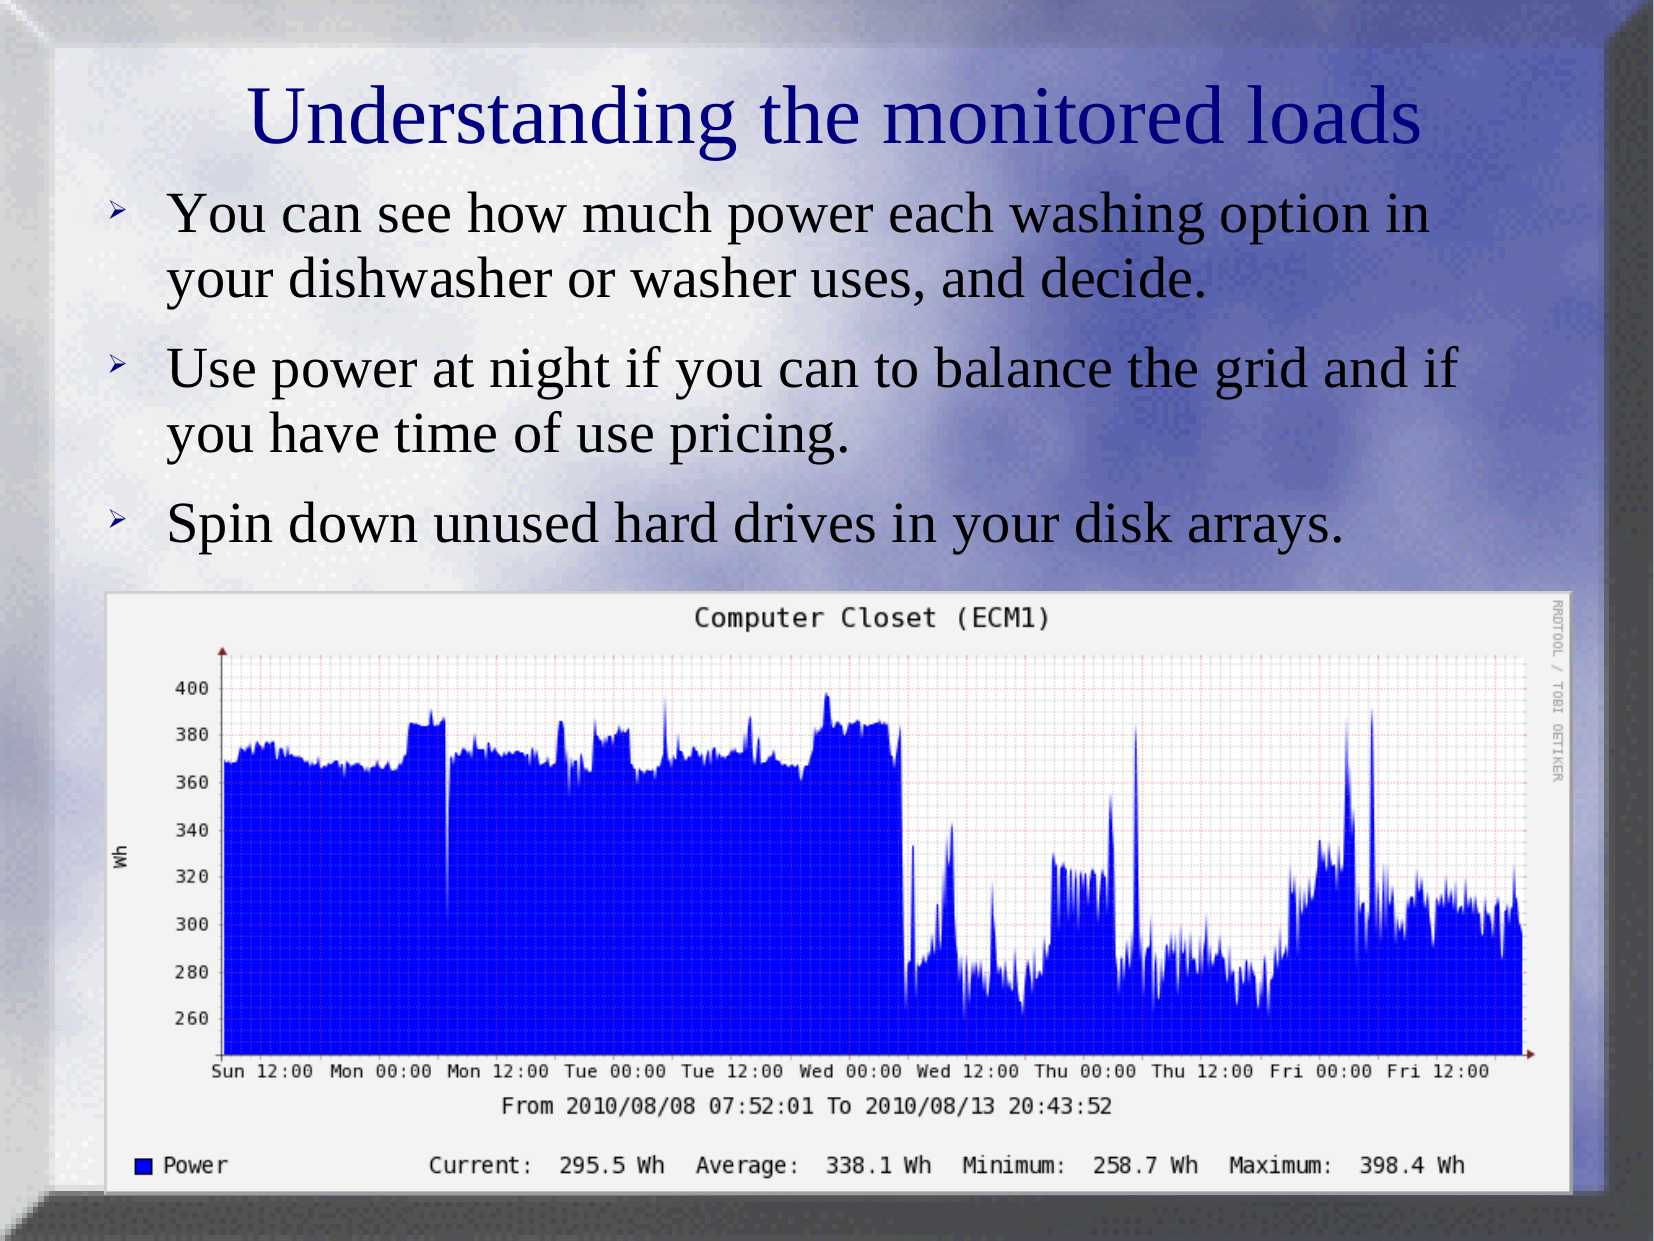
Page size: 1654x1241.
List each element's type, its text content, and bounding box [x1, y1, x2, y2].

title Understanding the monitored loads [120, 67, 1552, 165]
picture [0, 0, 1654, 1241]
list You can see how much power each washing option in your dishwasher or washer uses, and decide. Use power at night if you can to balance the grid and if you have time of use pricing. Spin down unused hard drives in your disk arrays. [107, 180, 1553, 556]
